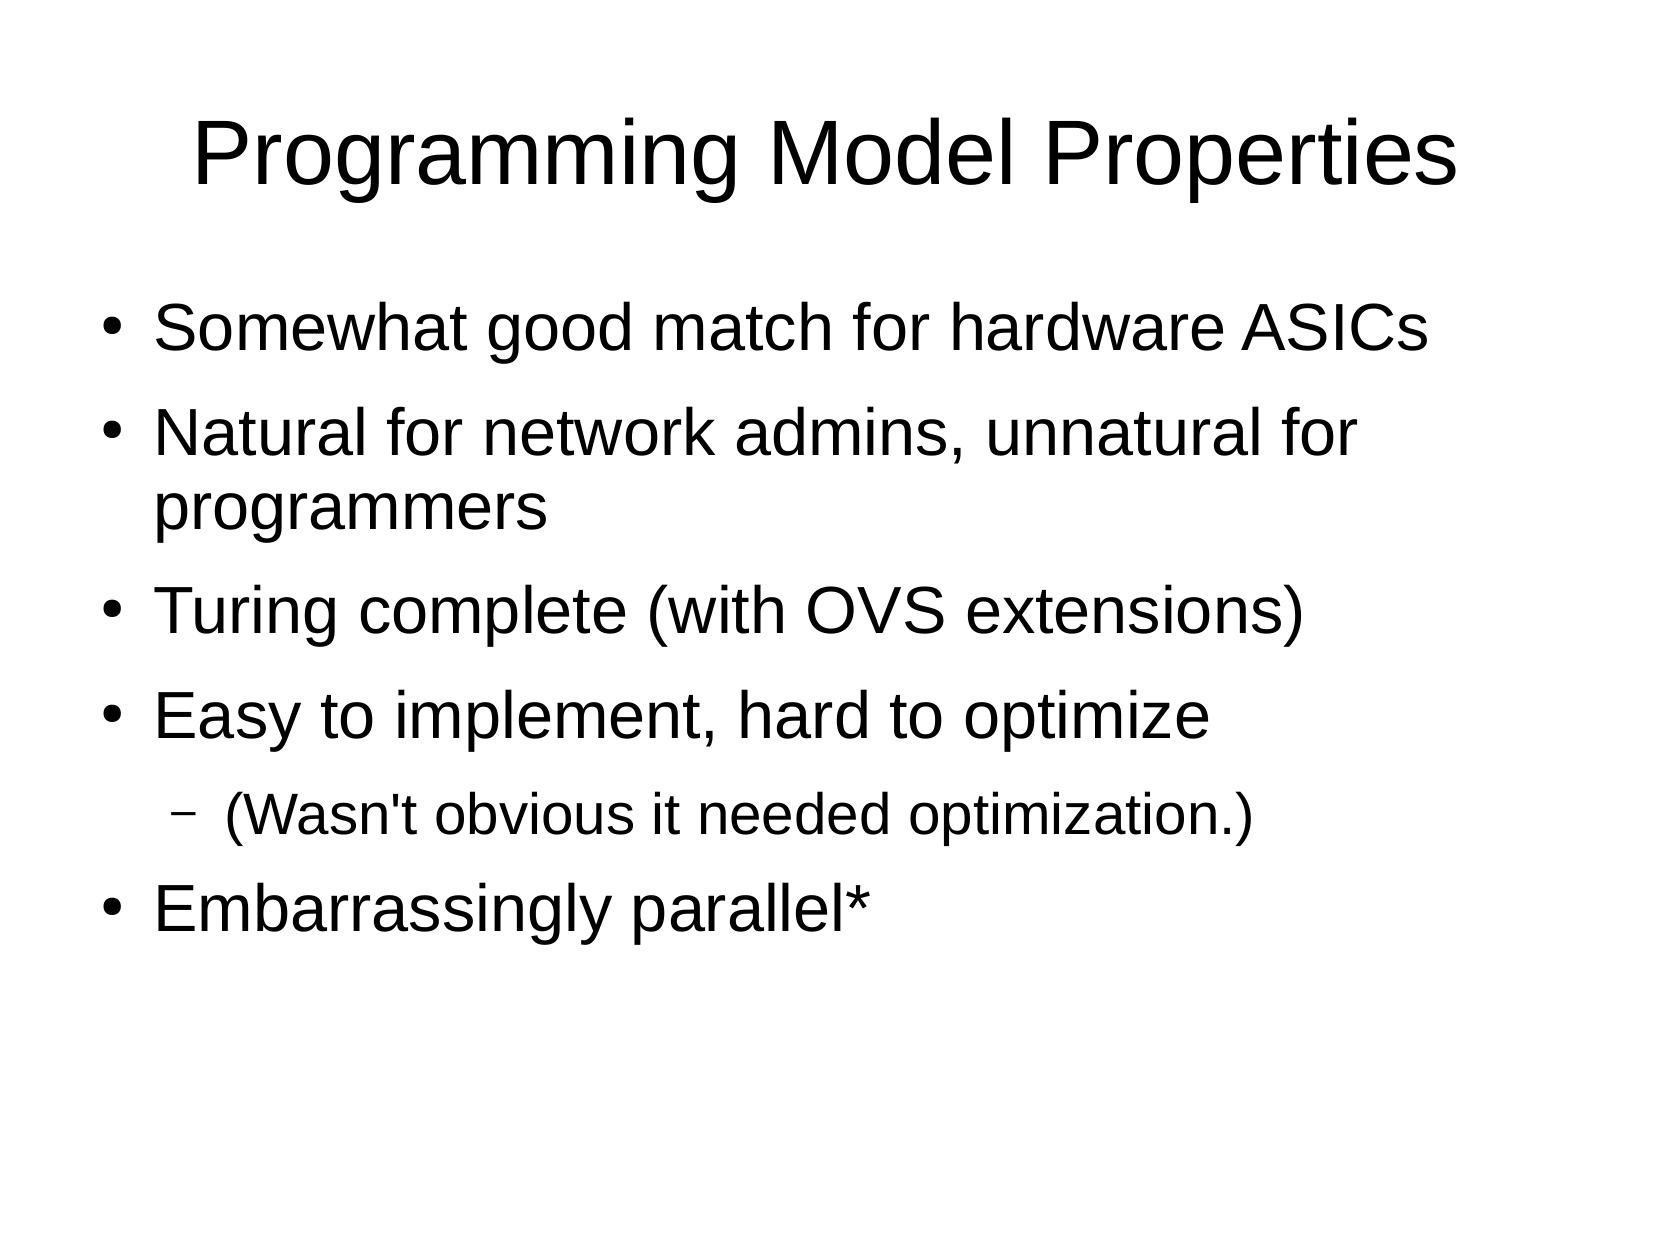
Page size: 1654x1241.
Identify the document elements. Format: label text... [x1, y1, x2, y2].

title Programming Model Properties [82, 49, 1571, 257]
list Somewhat good match for hardware ASICs Natural for network admins, unnatural for programmers Turing complete (with OVS extensions) Easy to implement, hard to optimize (Wasn't obvious it needed optimization.) Embarrassingly parallel* [82, 290, 1538, 1010]
